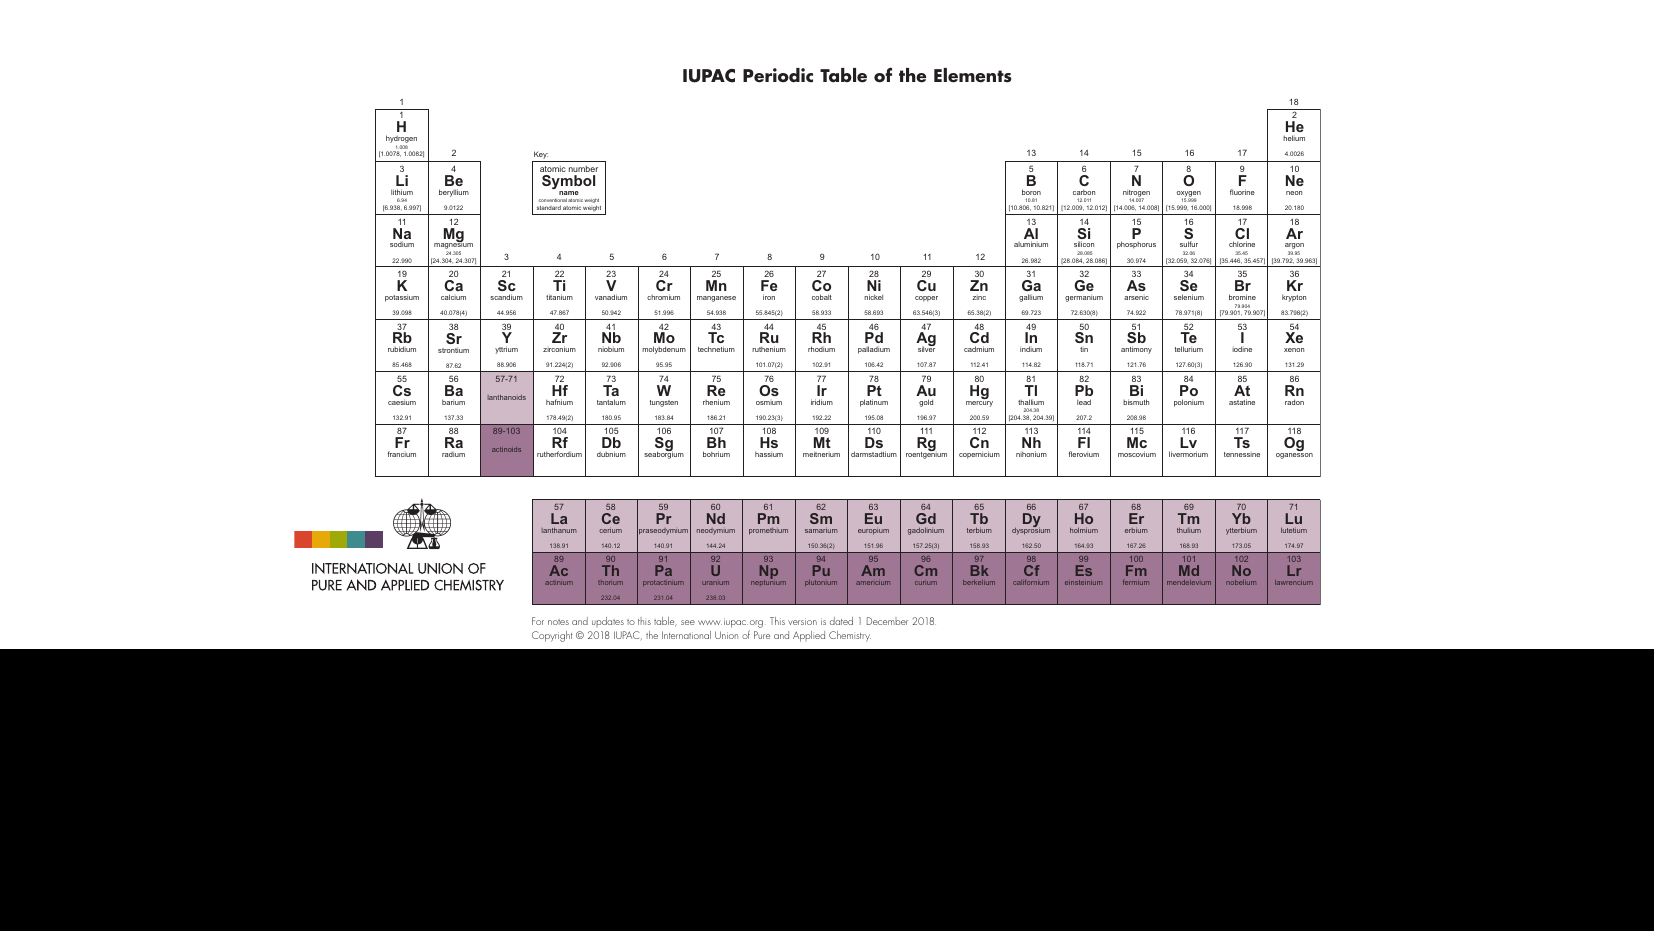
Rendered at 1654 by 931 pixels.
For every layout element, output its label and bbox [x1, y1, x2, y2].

text_box [0, 649, 1654, 931]
picture [294, 0, 1401, 649]
